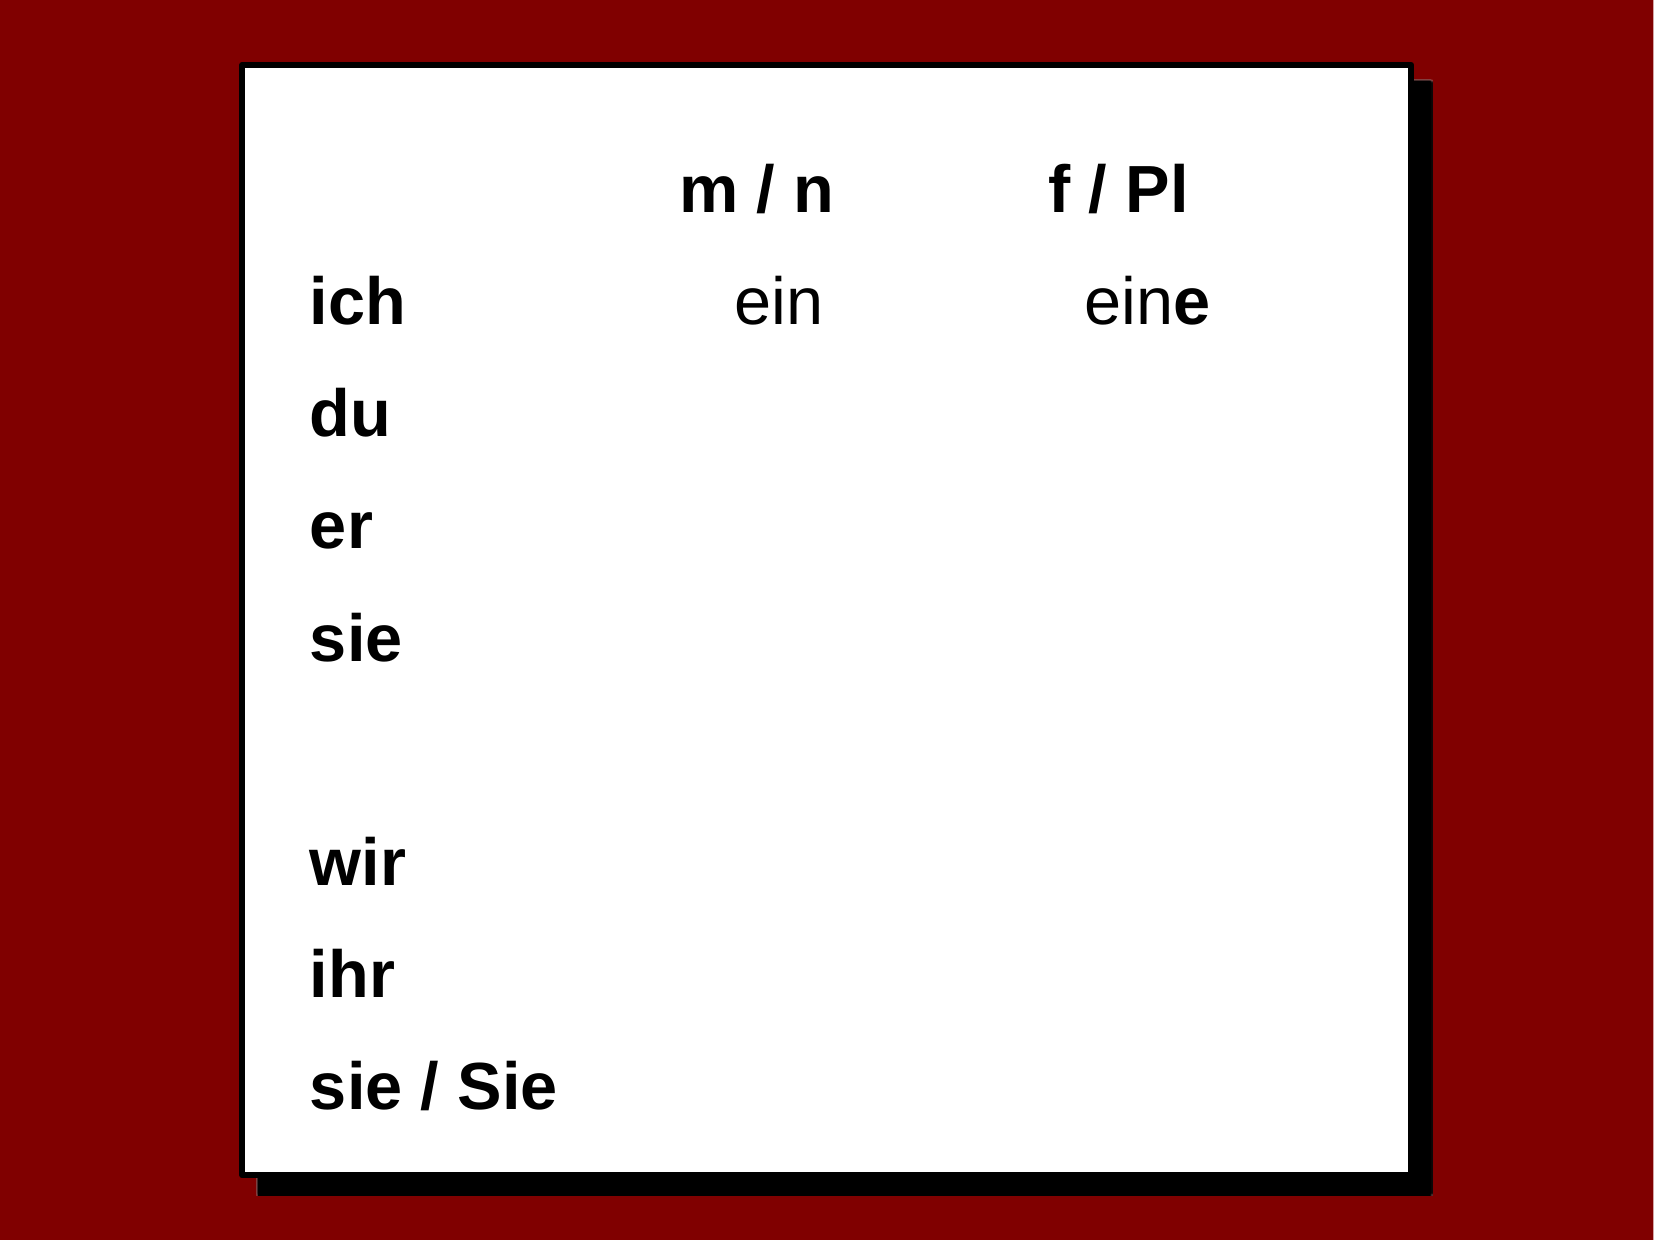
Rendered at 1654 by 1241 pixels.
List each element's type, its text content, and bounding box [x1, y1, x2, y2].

text_box [242, 64, 1412, 1176]
text_box m / n f / Pl ich ein eine du er sie wir ihr sie / Sie [295, 107, 1382, 1133]
